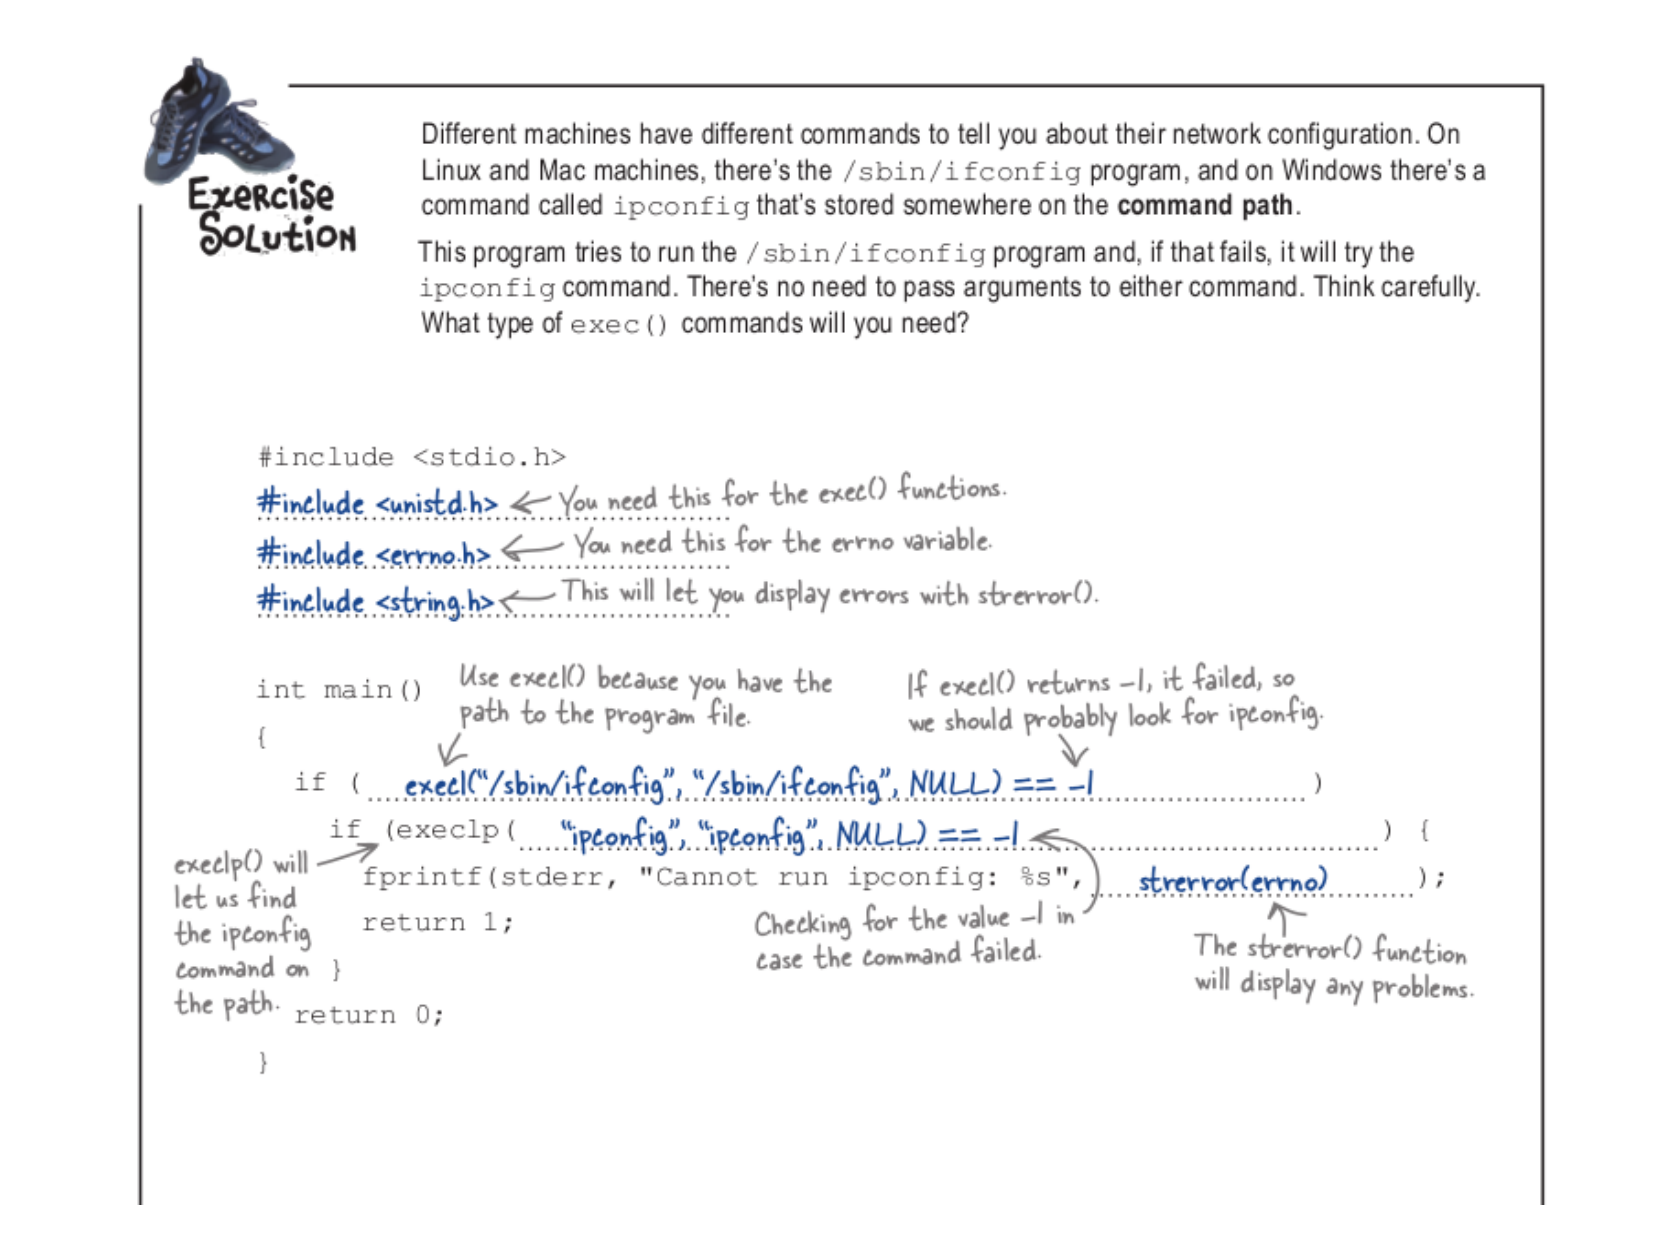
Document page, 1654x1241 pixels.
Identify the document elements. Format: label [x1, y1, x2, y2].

picture [94, 35, 1583, 1205]
